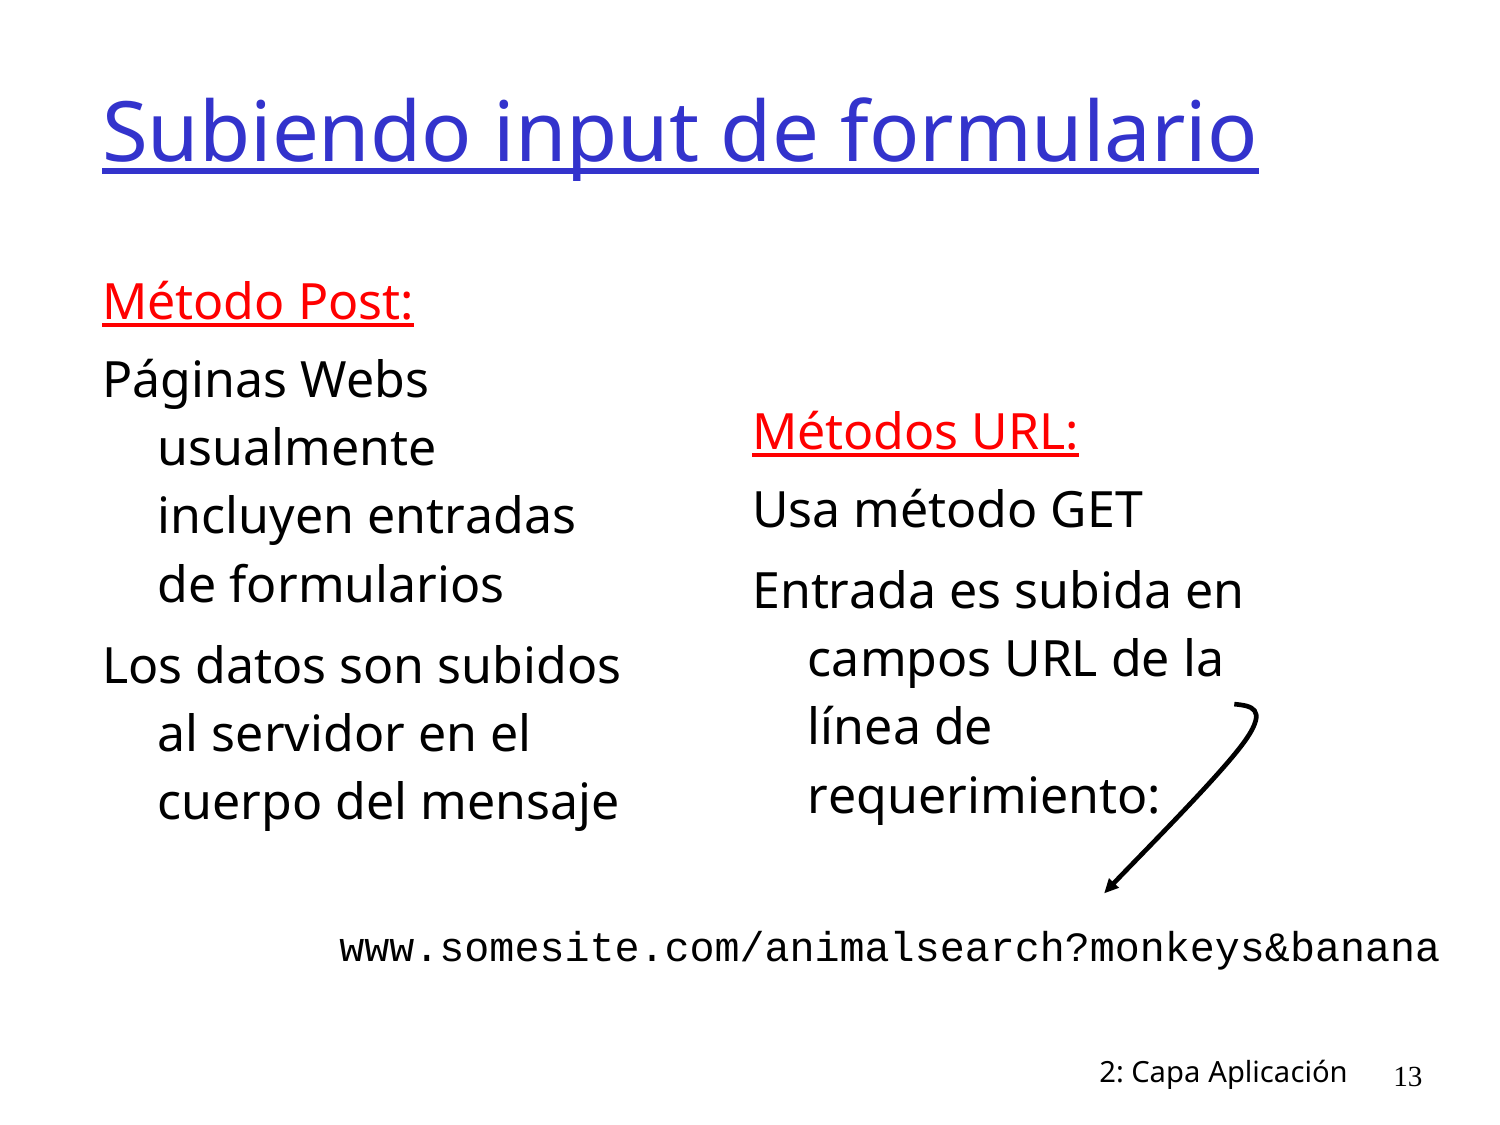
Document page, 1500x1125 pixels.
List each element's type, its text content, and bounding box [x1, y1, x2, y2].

list Métodos URL: Usa método GET Entrada es subida en campos URL de la línea de requerimiento: [737, 392, 1363, 781]
list Método Post: Páginas Webs usualmente incluyen entradas de formularios Los datos son subidos al servidor en el cuerpo del mensaje [87, 262, 644, 929]
title Subiendo input de formulario [87, 37, 1363, 225]
text_box www.somesite.com/animalsearch?monkeys&banana [324, 916, 1455, 979]
